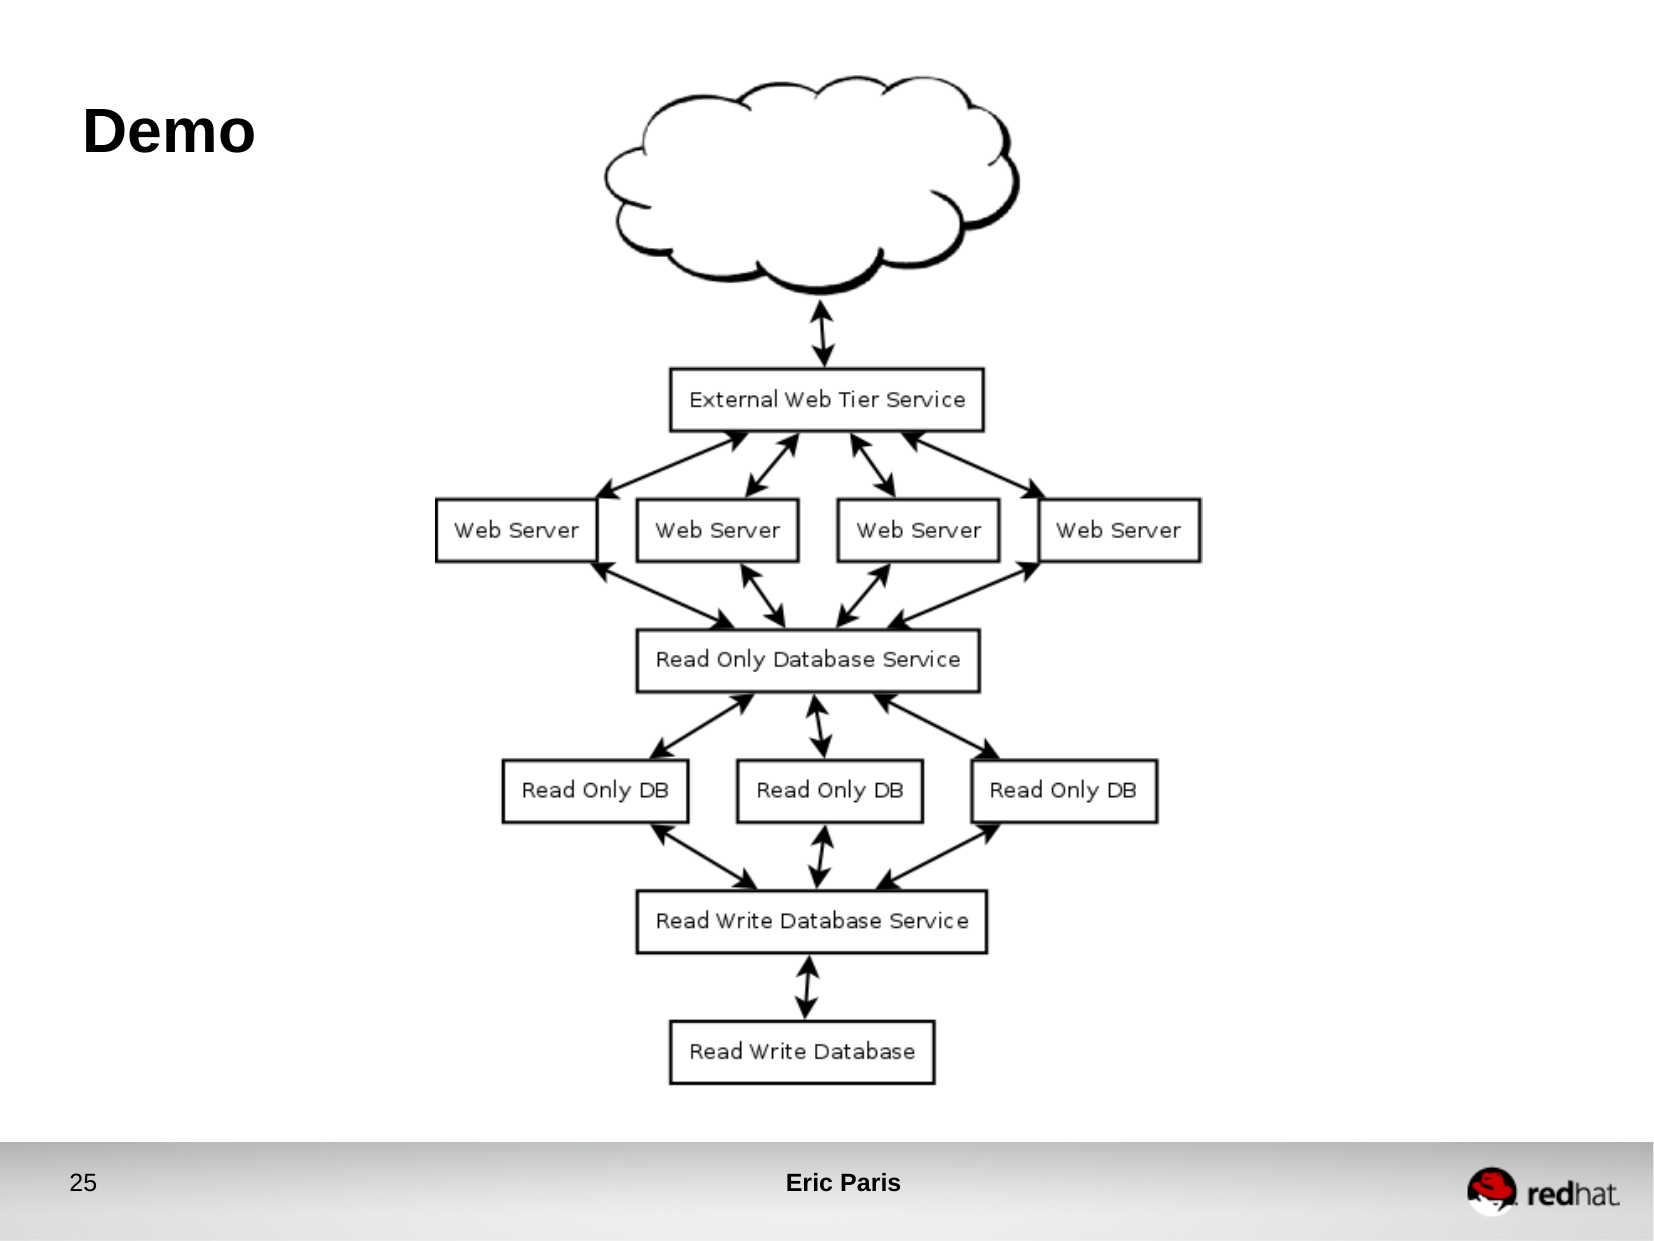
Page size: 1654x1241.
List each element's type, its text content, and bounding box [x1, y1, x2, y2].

picture [435, 74, 1203, 1087]
title Demo [82, 37, 1571, 226]
picture [0, 1142, 1654, 1241]
